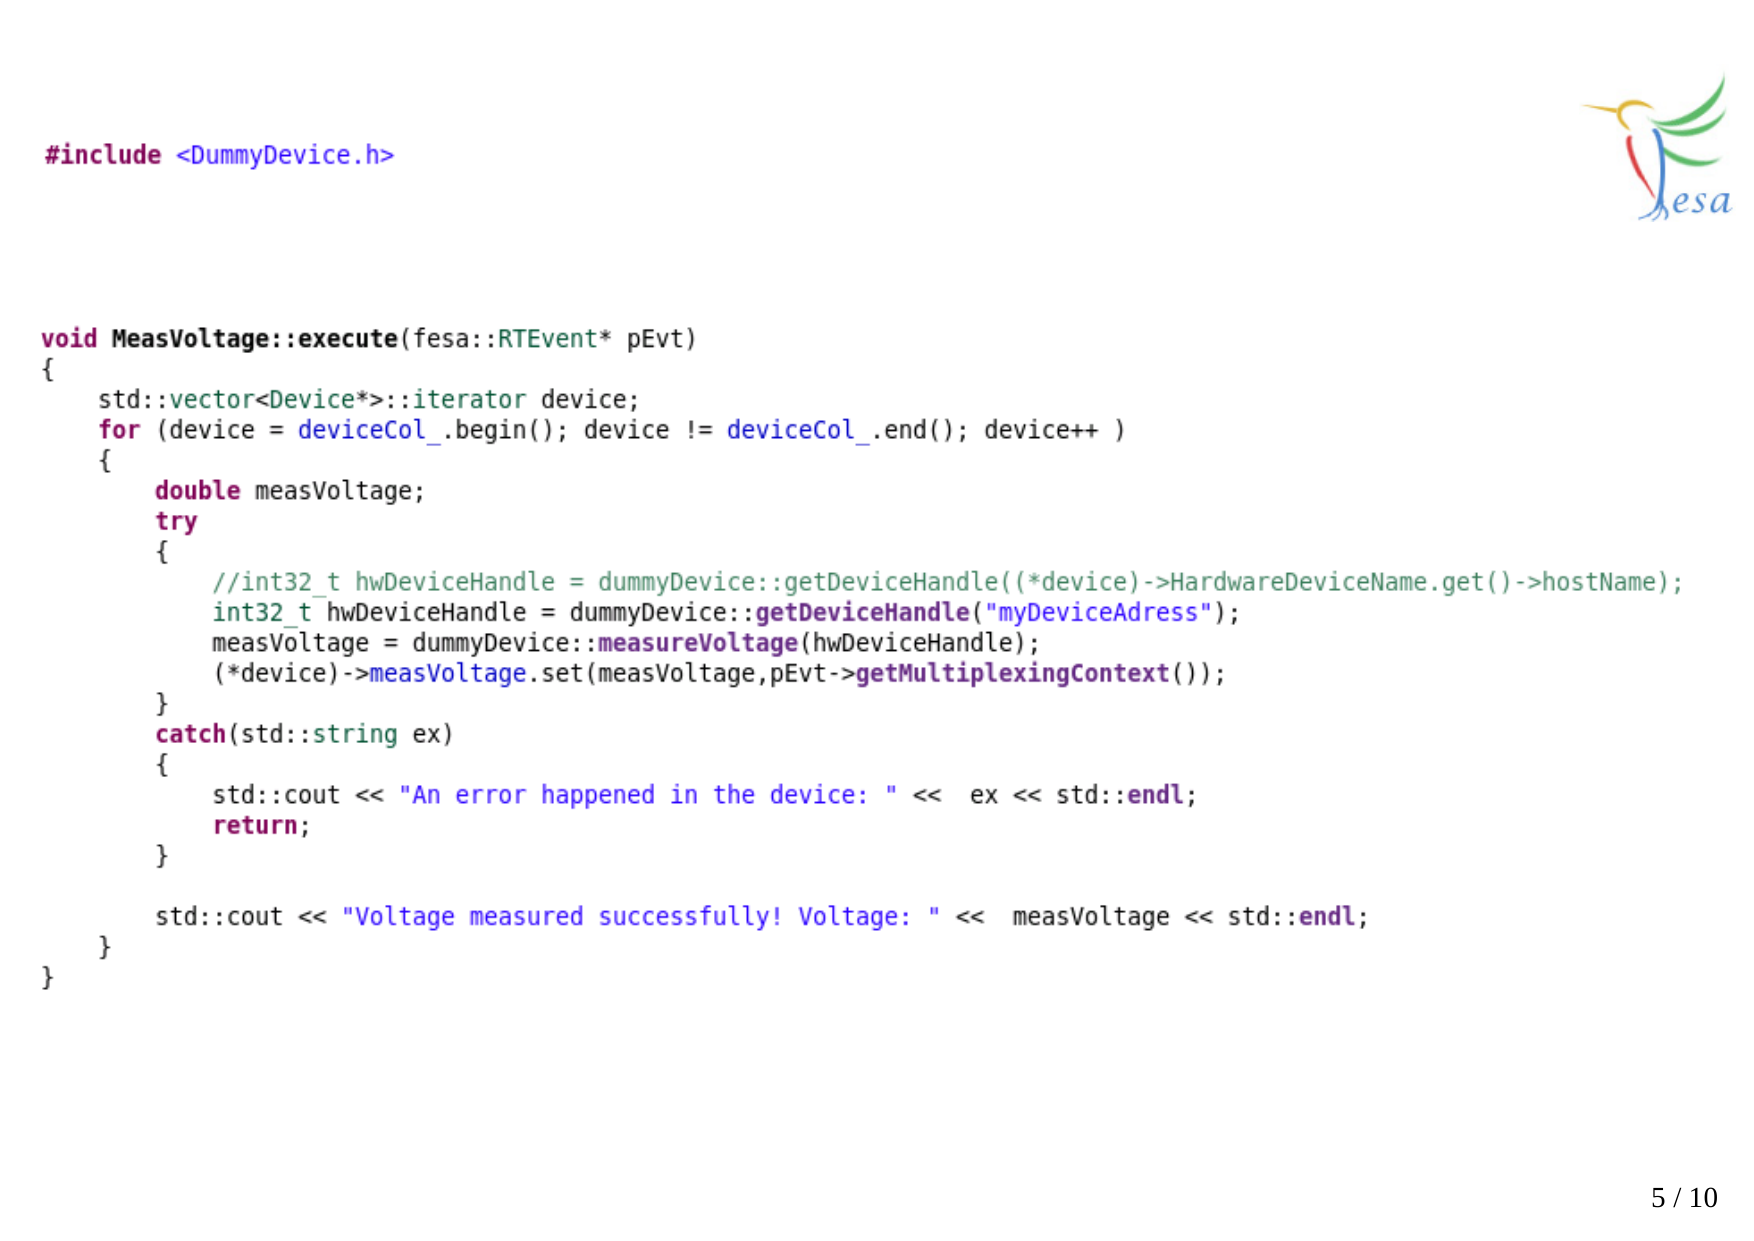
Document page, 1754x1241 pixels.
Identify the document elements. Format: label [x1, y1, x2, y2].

picture [41, 319, 1696, 997]
picture [42, 131, 633, 179]
picture [1579, 64, 1736, 222]
